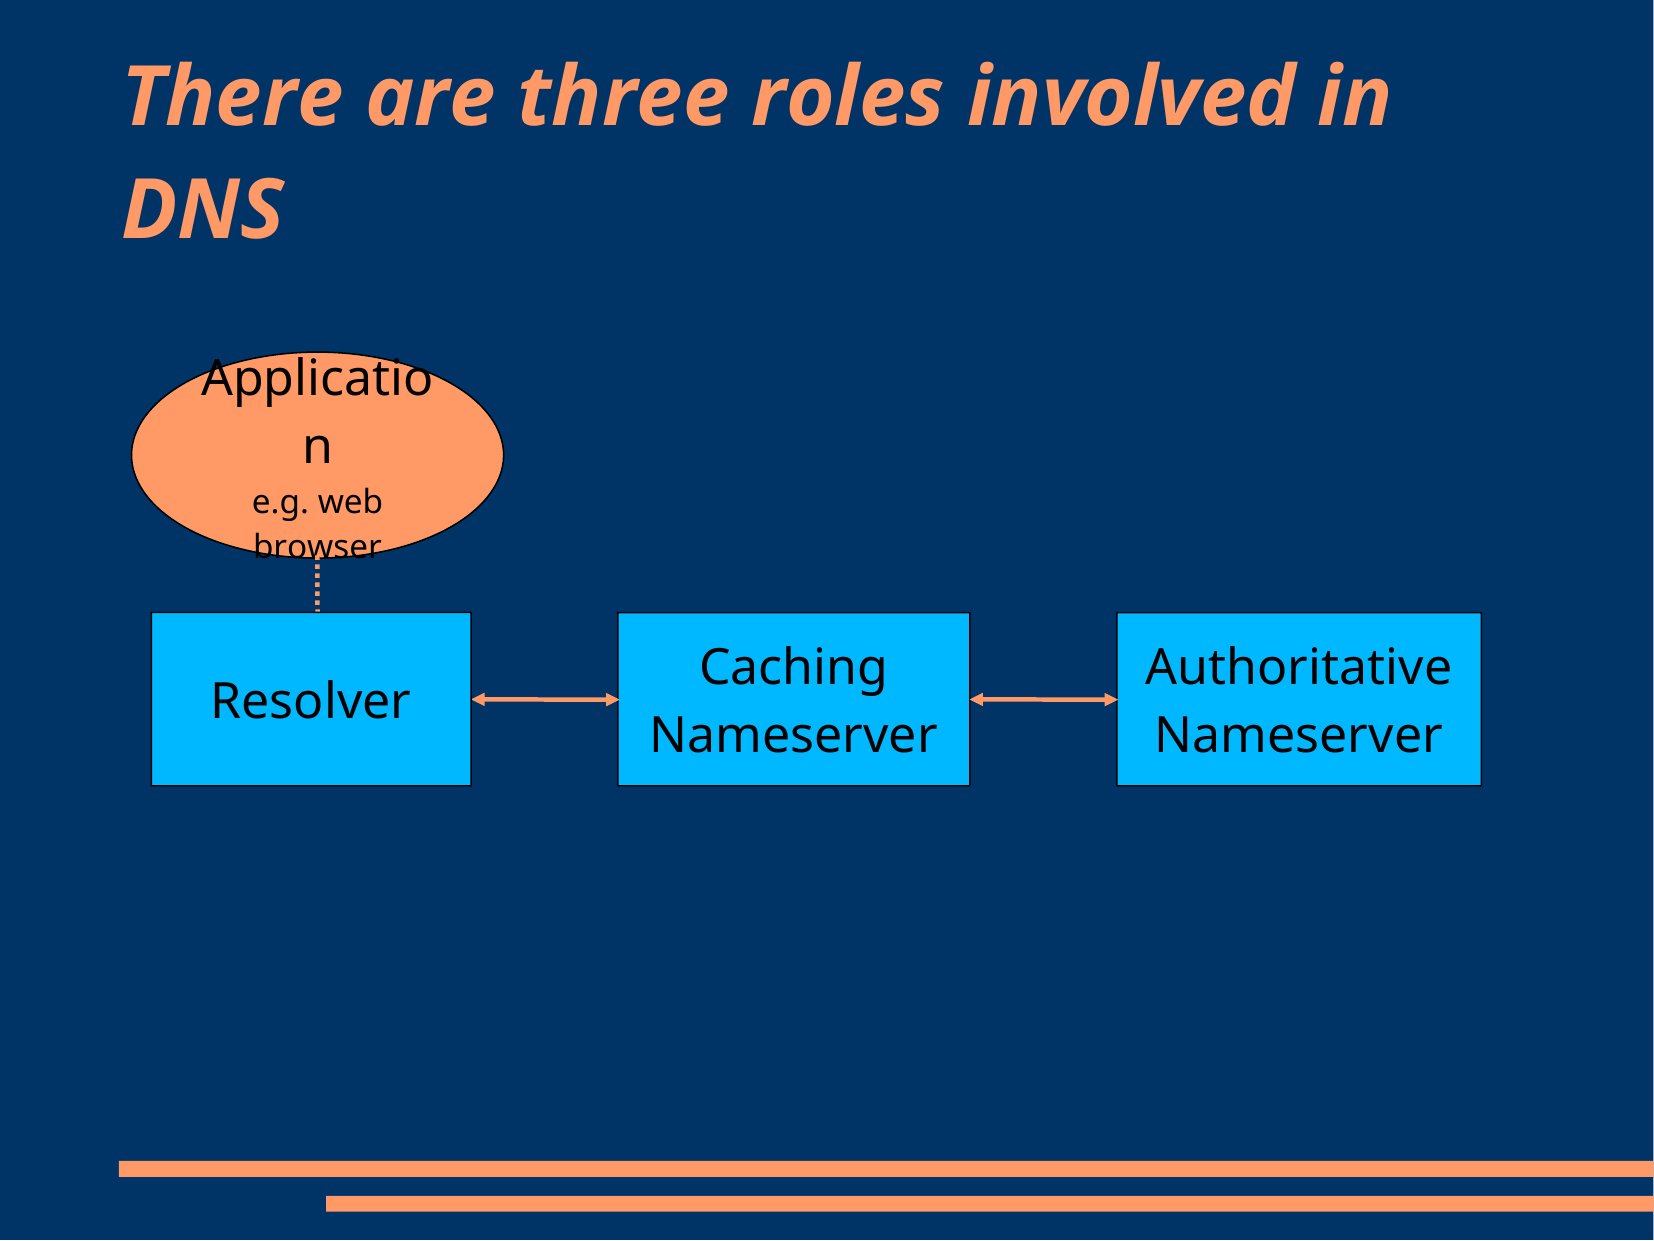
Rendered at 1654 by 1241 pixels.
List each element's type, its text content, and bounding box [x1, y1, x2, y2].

text_box Caching Nameserver [617, 612, 970, 786]
text_box [242, 371, 256, 378]
text_box [317, 545, 325, 559]
text_box Application e.g. web browser [186, 378, 449, 532]
text_box [292, 542, 302, 556]
text_box [193, 532, 442, 559]
text_box [354, 542, 363, 547]
text_box [411, 371, 426, 378]
text_box Authoritative Nameserver [1116, 612, 1482, 786]
text_box [427, 371, 441, 378]
title There are three roles involved in DNS [121, 46, 1534, 254]
text_box [212, 368, 222, 378]
text_box [194, 370, 211, 378]
text_box [131, 382, 186, 528]
text_box [222, 352, 417, 378]
text_box Resolver [151, 612, 472, 786]
text_box [272, 371, 286, 378]
text_box [449, 382, 504, 528]
text_box [259, 542, 269, 555]
